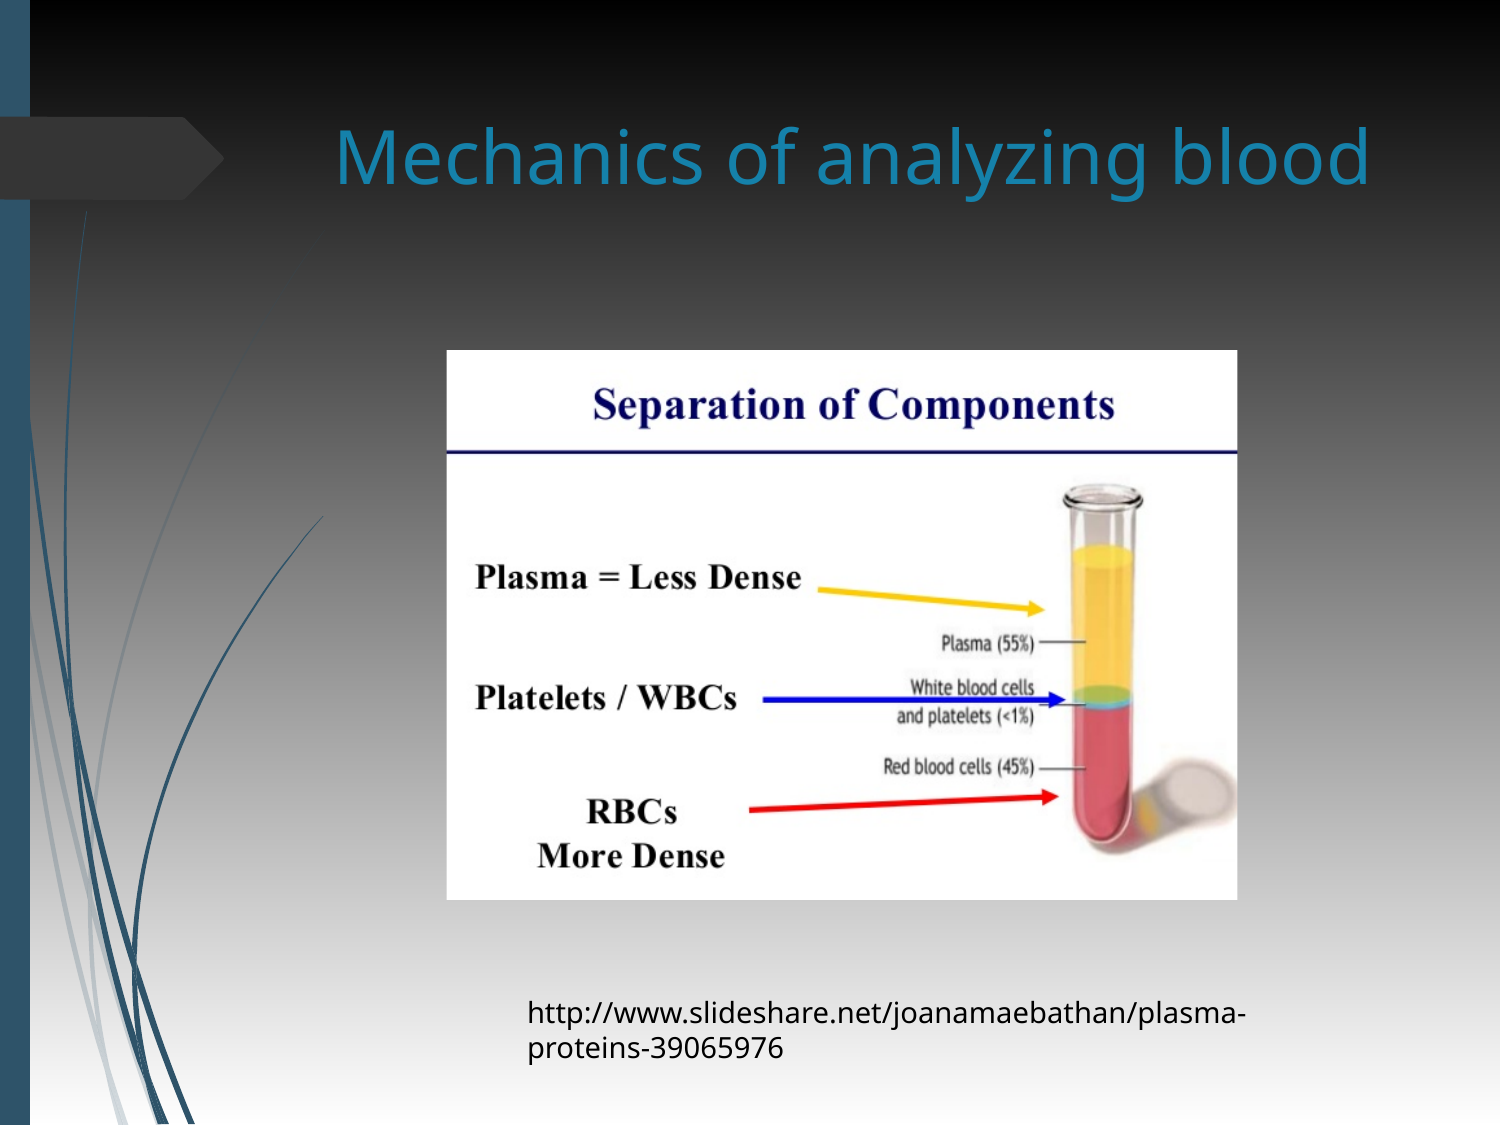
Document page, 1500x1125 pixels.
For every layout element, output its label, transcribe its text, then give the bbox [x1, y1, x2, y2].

text_box http://www.slideshare.net/joanamaebathan/plasma-proteins-39065976 [512, 987, 1263, 1073]
title Mechanics of analyzing blood [319, 102, 1400, 313]
picture [446, 350, 1238, 900]
